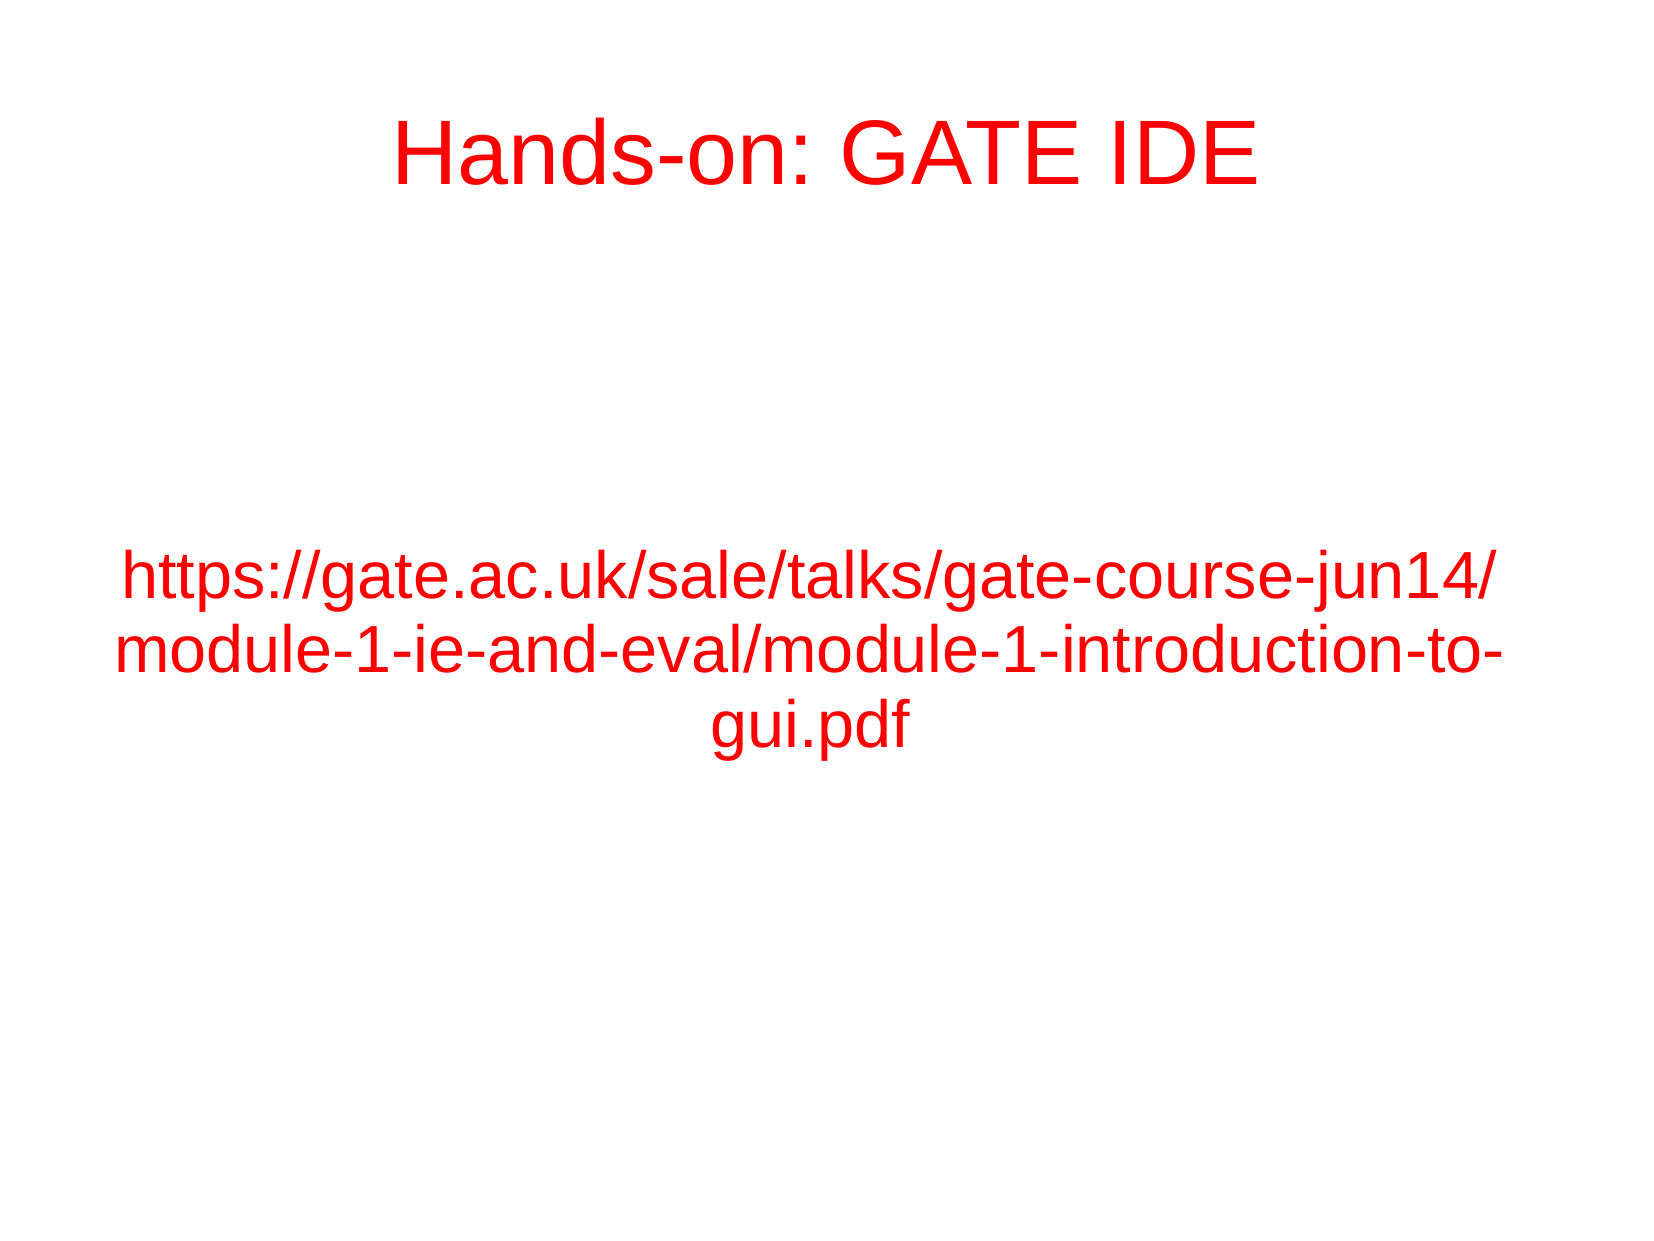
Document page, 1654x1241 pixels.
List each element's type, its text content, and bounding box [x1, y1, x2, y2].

title Hands-on: GATE IDE [82, 49, 1571, 257]
subtitle https://gate.ac.uk/sale/talks/gate-course-jun14/module-1-ie-and-eval/module-1-introduction-to-gui.pdf [82, 290, 1538, 1010]
